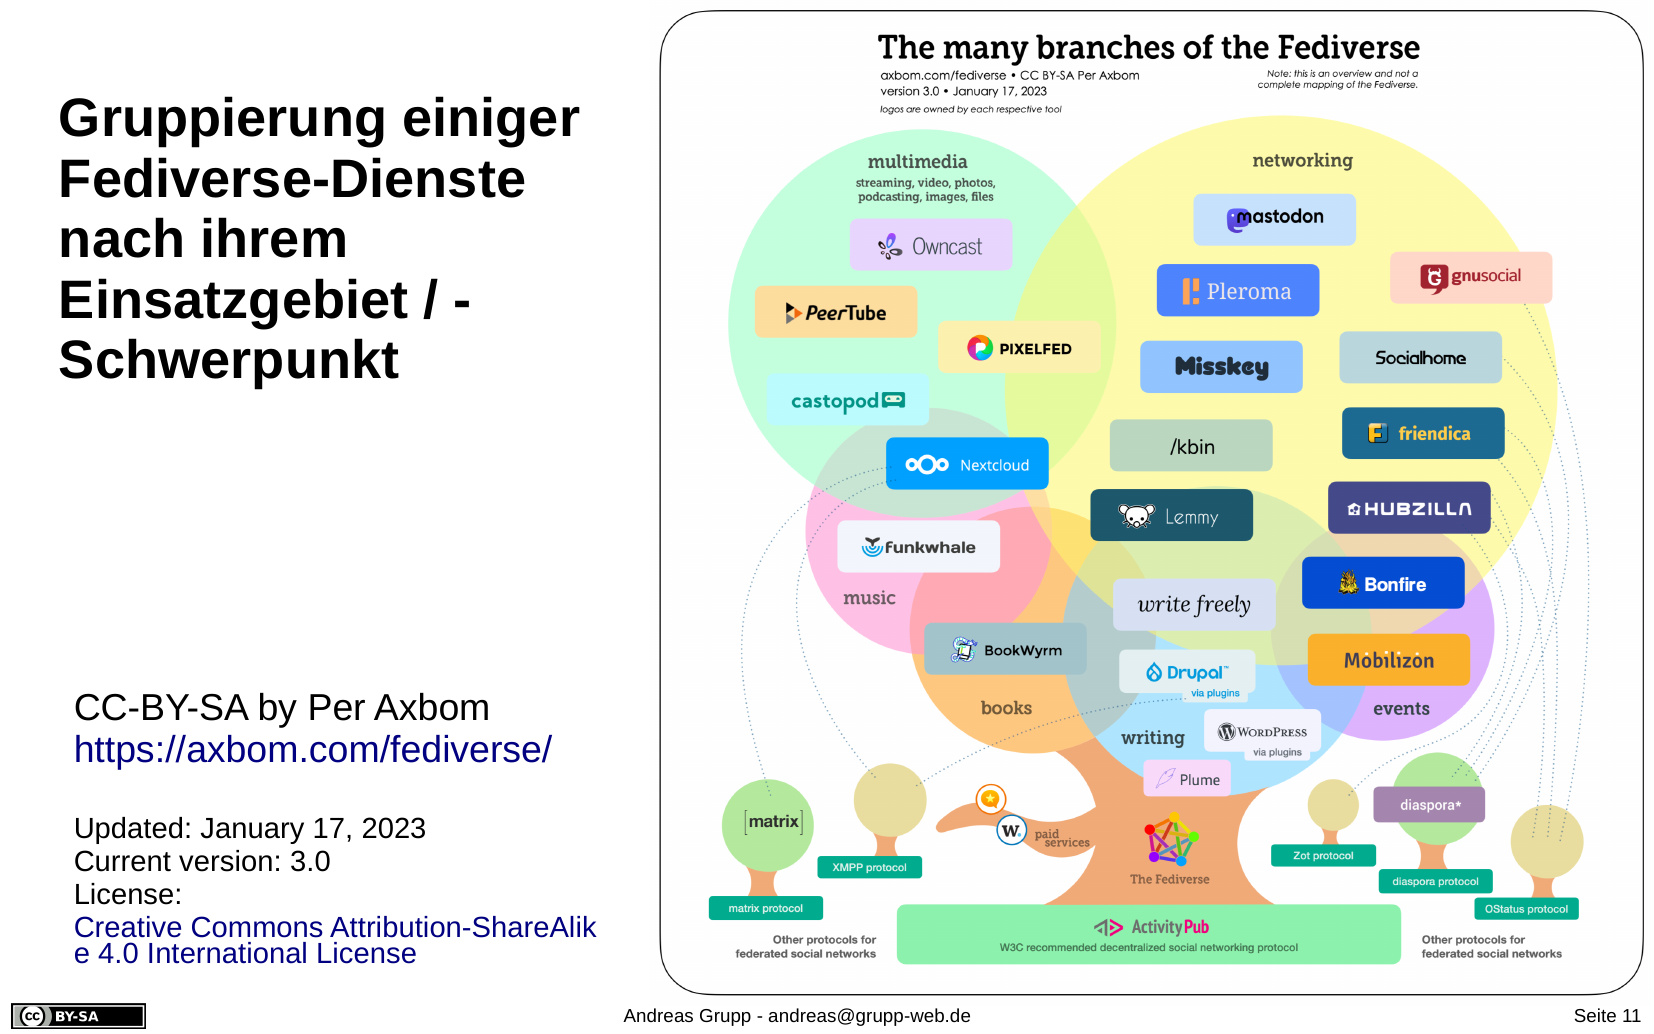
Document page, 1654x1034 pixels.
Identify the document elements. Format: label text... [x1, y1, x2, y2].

text_box CC-BY-SA by Per Axbom https://axbom.com/fediverse/ Updated: January 17, 2023 Current version: 3.0 License: Creative Commons Attribution-ShareAlike 4.0 International License [59, 679, 621, 945]
picture [649, 0, 1654, 1006]
picture [11, 1003, 146, 1029]
title Gruppierung einiger Fediverse-Dienste nach ihrem Einsatzgebiet / -Schwerpunkt [59, 59, 591, 419]
